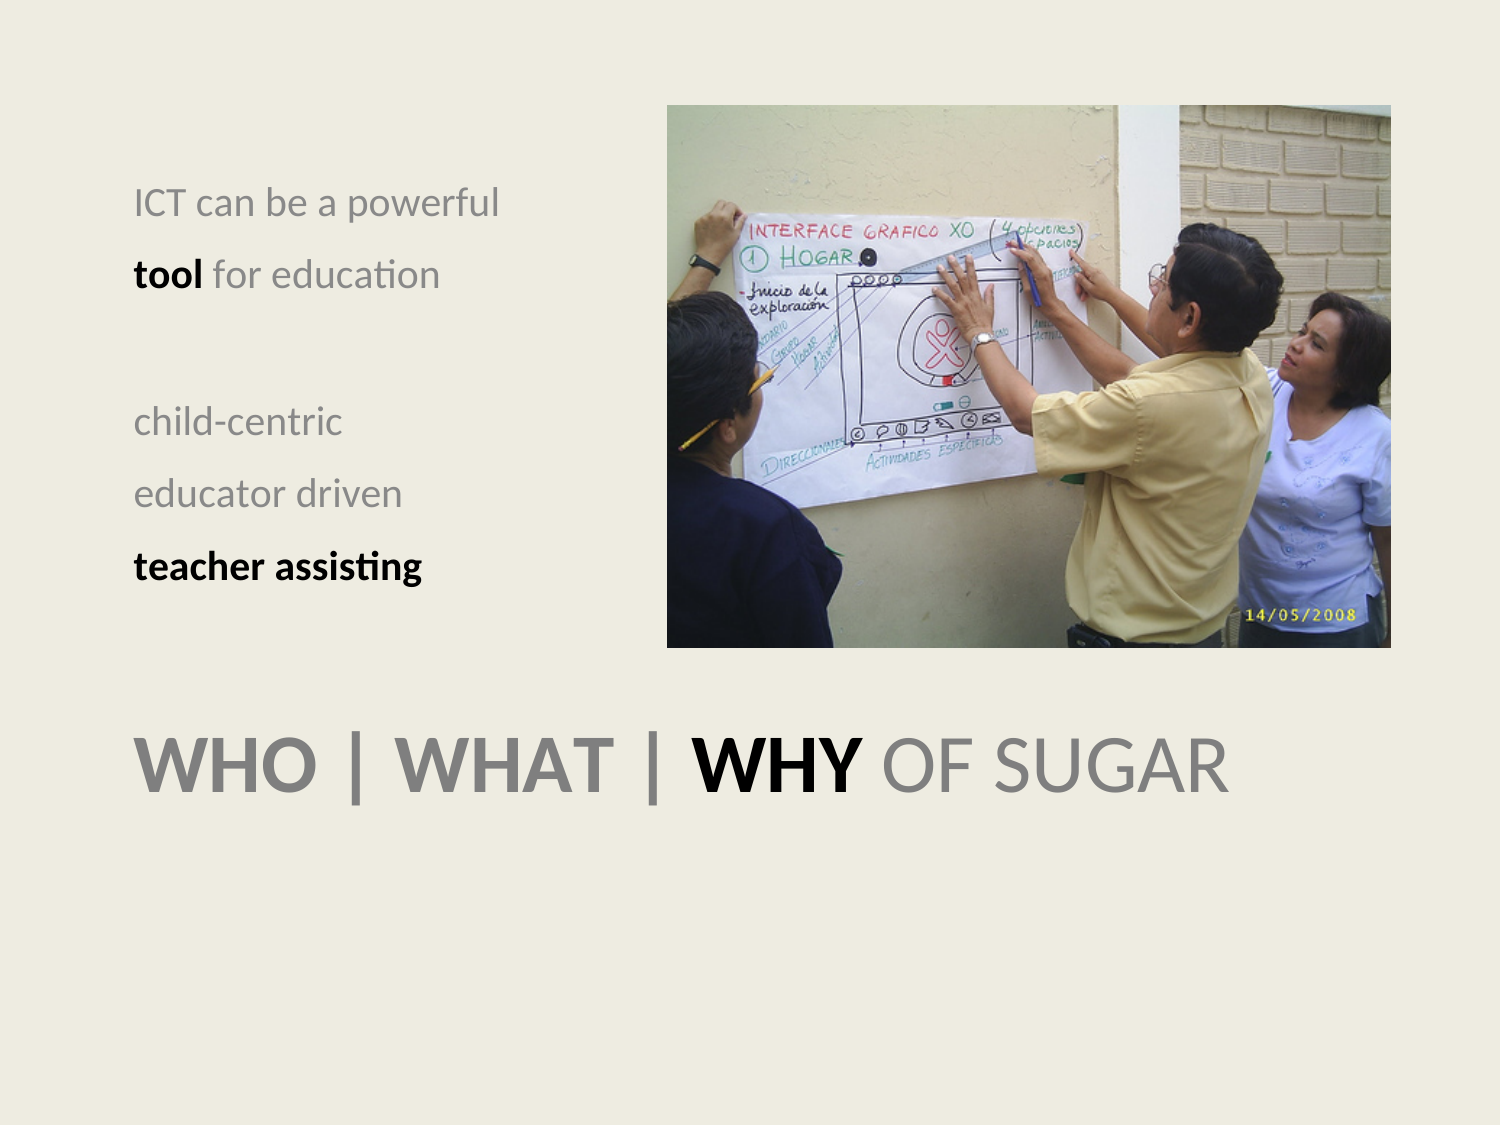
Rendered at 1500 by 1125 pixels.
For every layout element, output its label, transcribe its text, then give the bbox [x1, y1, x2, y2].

title WHO | WHAT | WHY OF SUGAR [118, 723, 1394, 947]
list ICT can be a powerful tool for education child-centric educator driven teacher assisting [118, 105, 1394, 723]
picture [667, 105, 1391, 648]
